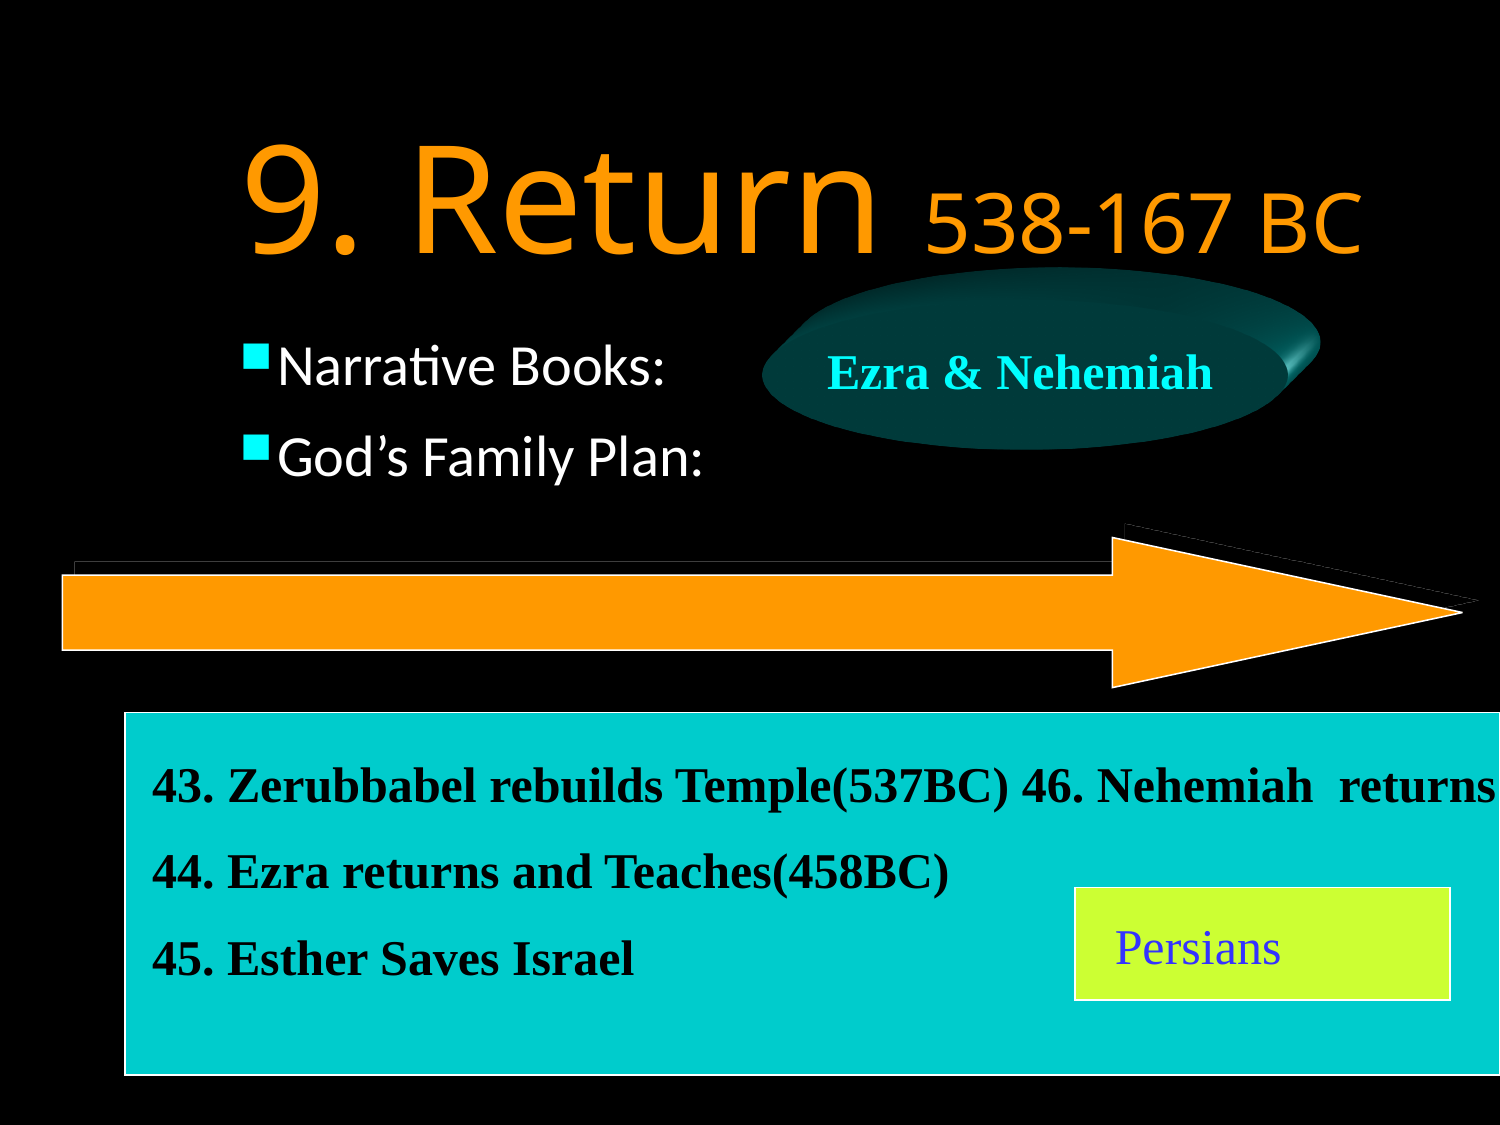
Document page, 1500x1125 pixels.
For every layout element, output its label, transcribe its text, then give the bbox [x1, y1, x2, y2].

text_box [762, 267, 1320, 449]
text_box [62, 537, 1463, 688]
text_box 43. Zerubbabel rebuilds Temple(537BC) 46. Nehemiah returns 44. Ezra returns and Teaches(458BC) 45. Esther Saves Israel [137, 749, 1500, 994]
title 9. Return 538-167 BC [225, 96, 1500, 292]
text_box [124, 712, 1500, 1076]
text_box Ezra & Nehemiah [812, 337, 1229, 409]
list Narrative Books: God’s Family Plan: [225, 319, 1500, 712]
text_box Persians [1100, 912, 1297, 984]
